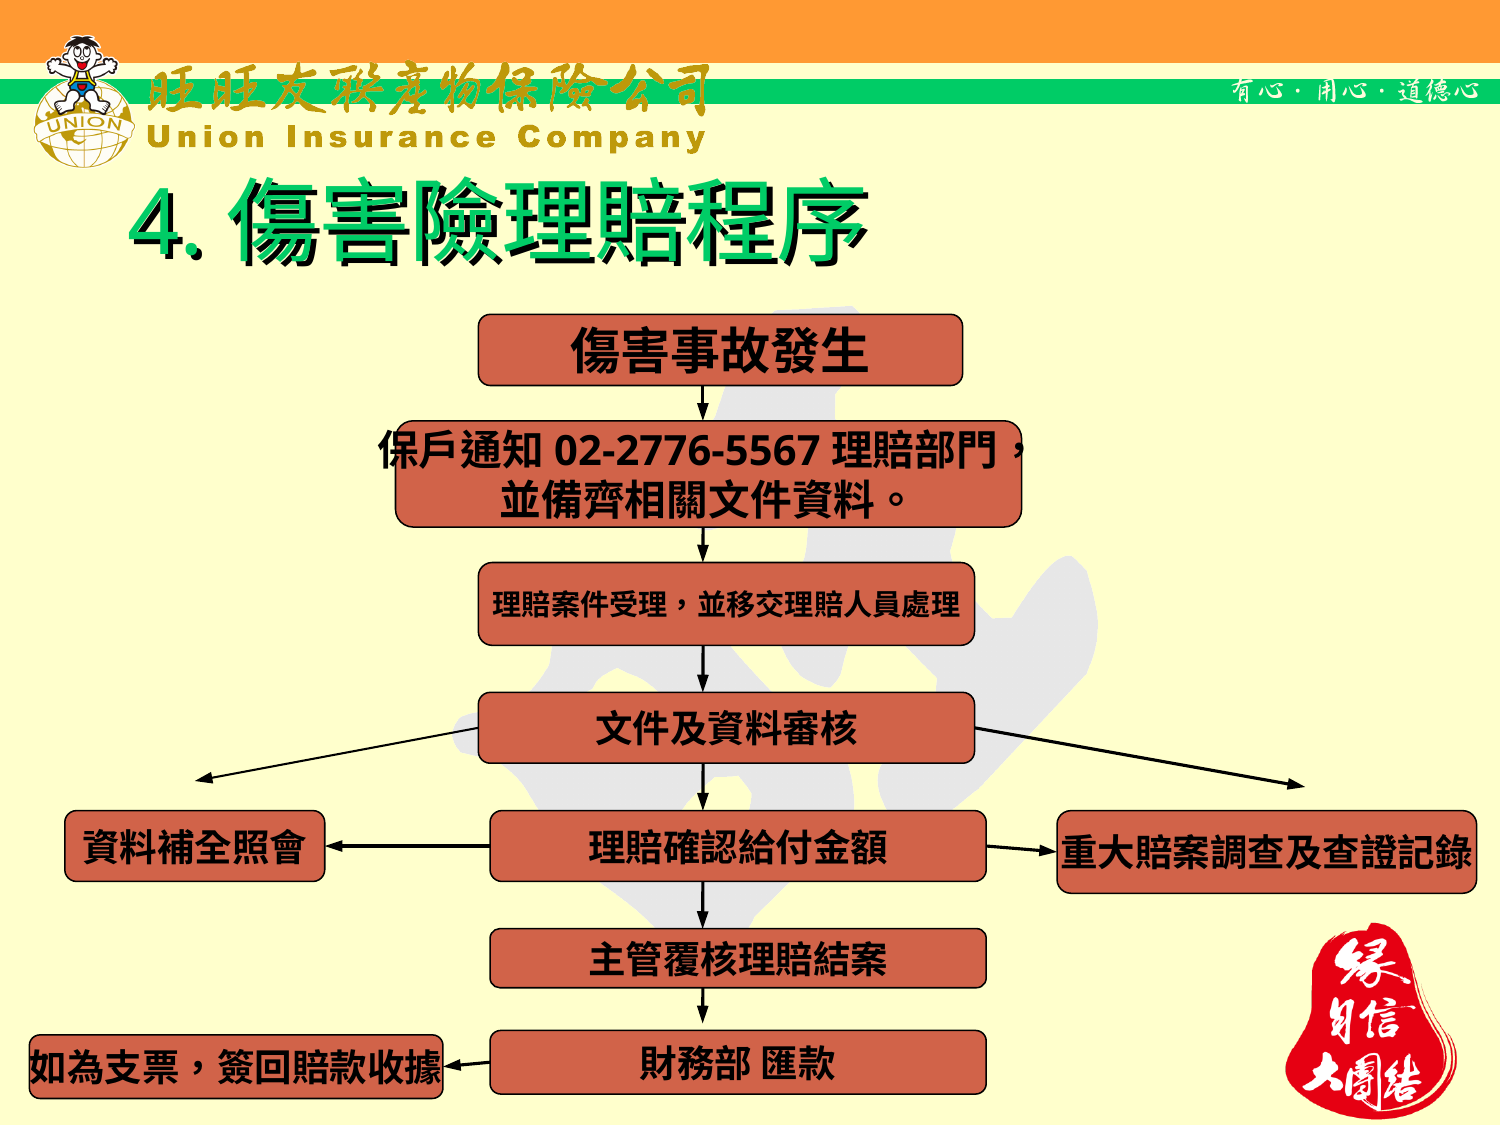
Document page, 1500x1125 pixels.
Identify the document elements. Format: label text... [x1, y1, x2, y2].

picture [1281, 916, 1461, 1125]
title 4.傷害險理賠程序 [112, 148, 1500, 287]
text_box 資料補全照會 [64, 810, 325, 882]
text_box 理賠案件受理，並移交理賠人員處理 [478, 562, 975, 646]
text_box 理賠確認給付金額 [490, 810, 987, 882]
text_box 主管覆核理賠結案 [490, 928, 987, 988]
text_box 財務部 匯款 [490, 1030, 987, 1095]
text_box 保戶通知02-2776-5567理賠部門， 並備齊相關文件資料。 [395, 420, 1022, 528]
text_box 如為支票，簽回賠款收據 [29, 1034, 443, 1099]
text_box 傷害事故發生 [478, 314, 963, 386]
text_box 重大賠案調查及查證記錄 [1057, 810, 1477, 894]
text_box 文件及資料審核 [478, 692, 975, 764]
